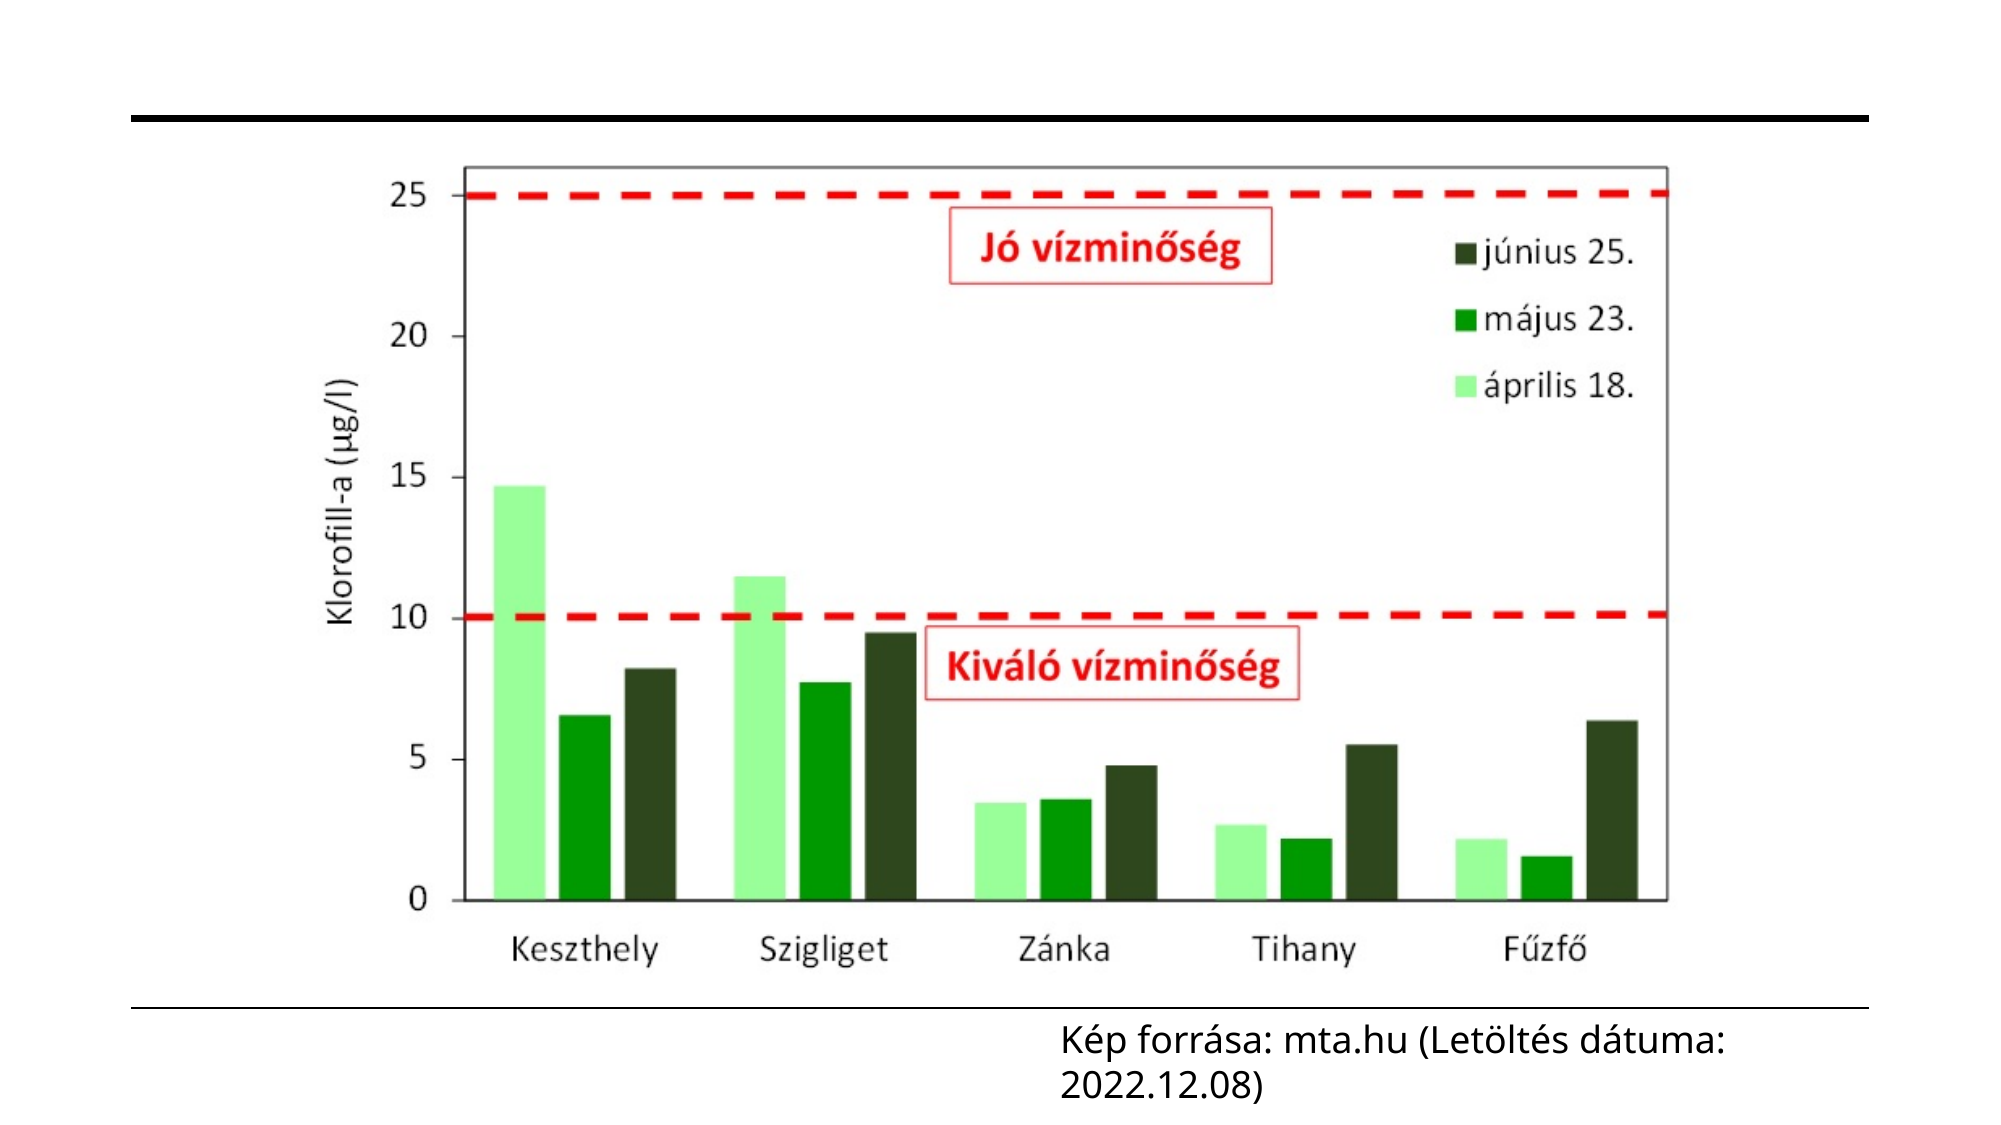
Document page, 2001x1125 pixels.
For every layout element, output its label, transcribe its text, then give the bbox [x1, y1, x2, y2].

text_box Kép forrása: mta.hu (Letöltés dátuma: 2022.12.08) [1045, 1008, 1901, 1070]
picture [292, 127, 1710, 998]
